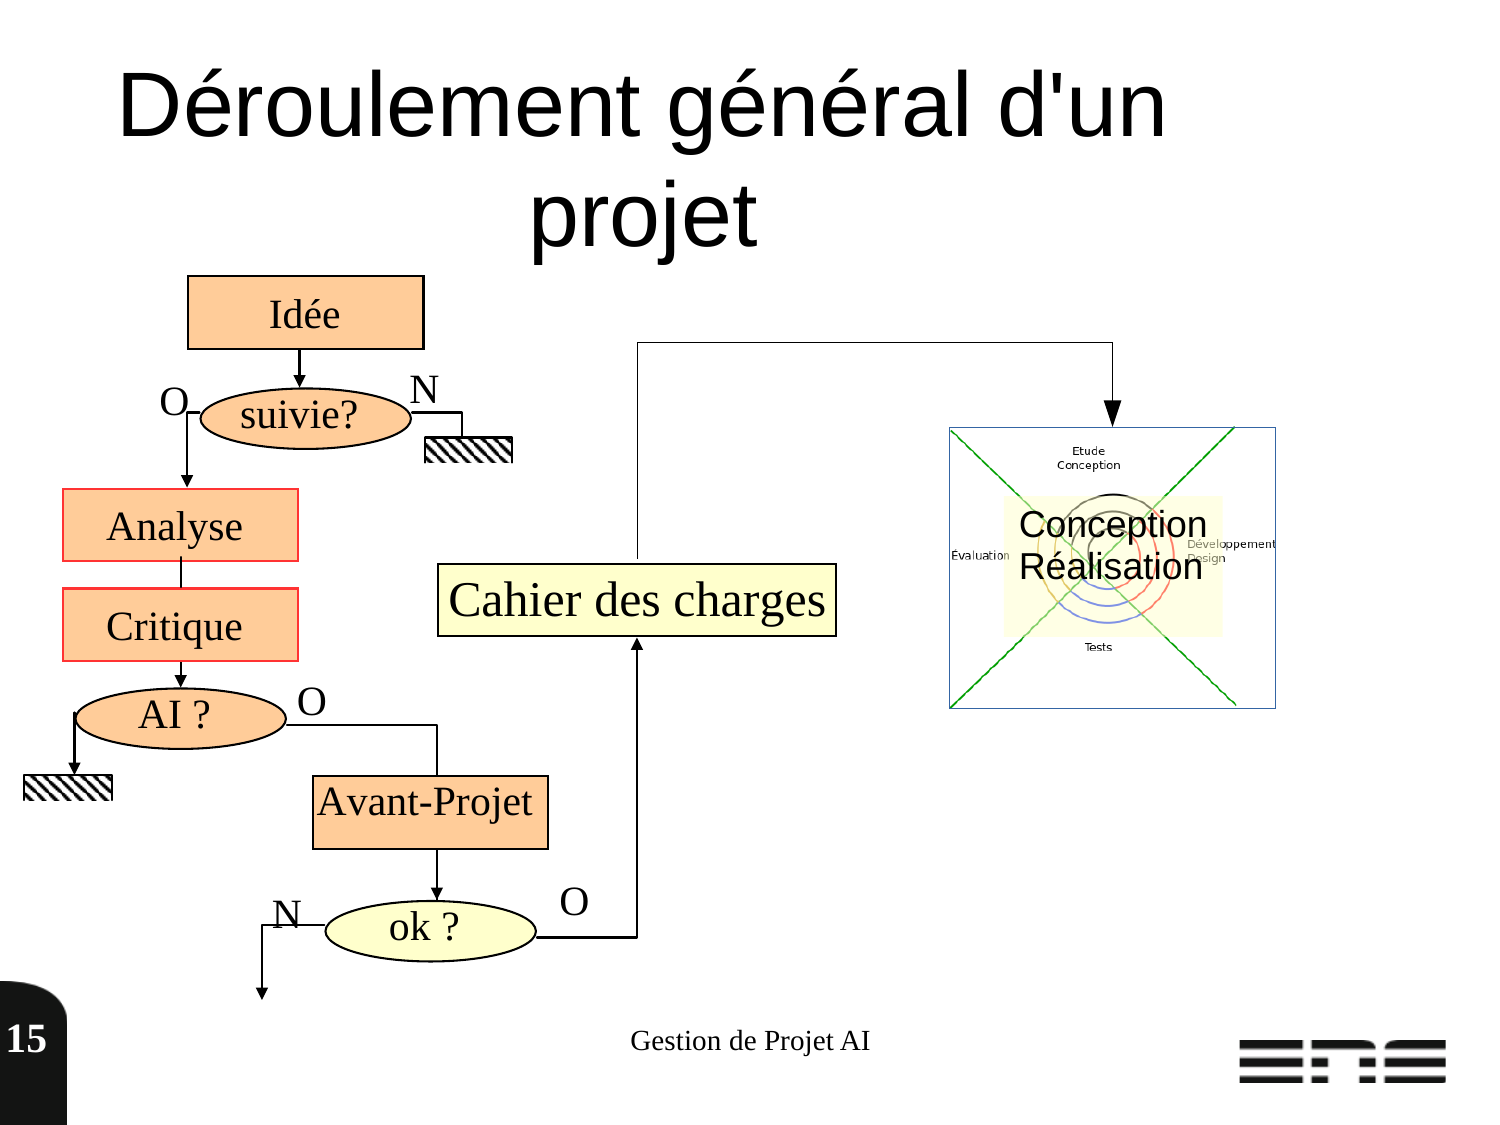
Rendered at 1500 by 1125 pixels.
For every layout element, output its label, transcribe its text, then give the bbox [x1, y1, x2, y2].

text_box [374, 395, 411, 442]
text_box O [281, 666, 342, 732]
text_box Analyse [91, 491, 259, 557]
text_box N [394, 354, 455, 419]
text_box [248, 444, 364, 449]
text_box [188, 275, 424, 349]
text_box suivie? [225, 379, 374, 444]
text_box [375, 903, 536, 962]
picture [949, 426, 1276, 709]
text_box [205, 399, 225, 439]
text_box [325, 905, 374, 957]
text_box O [144, 366, 205, 432]
text_box Conception Réalisation [1003, 496, 1223, 637]
text_box N [256, 879, 317, 944]
text_box ok ? [374, 891, 475, 957]
text_box [63, 488, 299, 662]
text_box [312, 775, 549, 849]
text_box Idée [253, 279, 356, 344]
text_box O [544, 866, 605, 932]
text_box [76, 691, 281, 749]
text_box AI ? [123, 679, 227, 744]
title Déroulement général d'un projet [66, 37, 1342, 225]
text_box Cahier des charges [433, 559, 842, 634]
text_box Critique [91, 591, 258, 657]
text_box [425, 437, 512, 463]
text_box Avant-Projet [301, 766, 548, 832]
text_box [24, 775, 112, 800]
